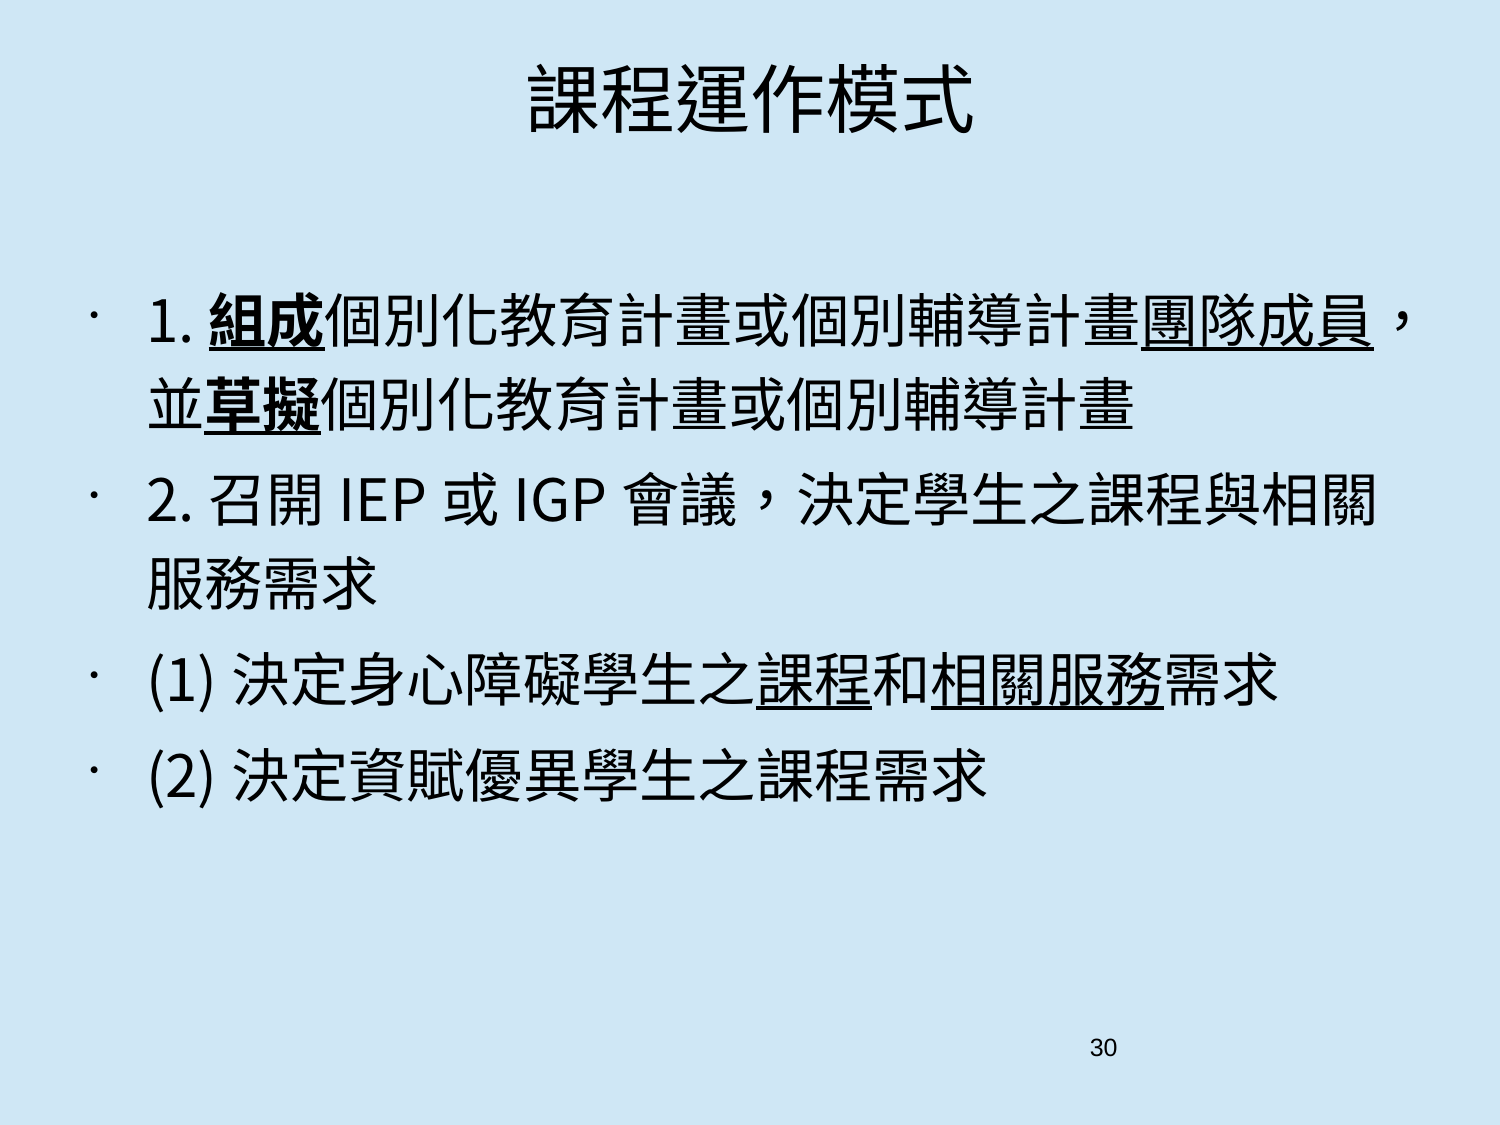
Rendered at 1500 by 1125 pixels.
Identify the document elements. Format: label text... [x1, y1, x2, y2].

list 1.組成個別化教育計畫或個別輔導計畫團隊成員，並草擬個別化教育計畫或個別輔導計畫 2.召開IEP或IGP會議，決定學生之課程與相關服務需求 (1)決定身心障礙學生之課程和相關服務需求 (2)決定資賦優異學生之課程需求 [75, 262, 1425, 1005]
title 課程運作模式 [75, 45, 1425, 233]
slide_number <編號> [1074, 1024, 1425, 1103]
